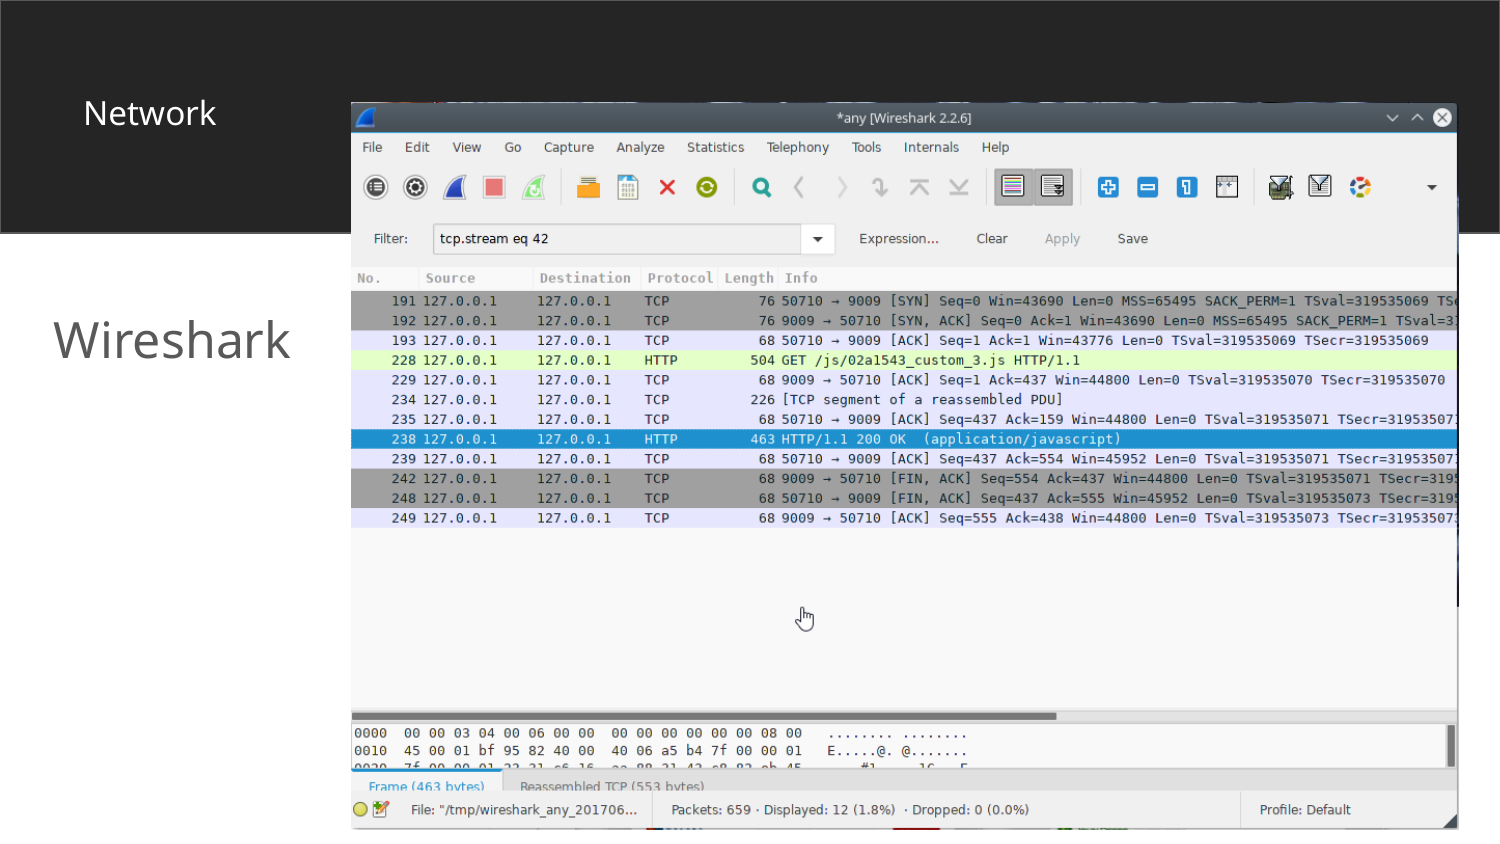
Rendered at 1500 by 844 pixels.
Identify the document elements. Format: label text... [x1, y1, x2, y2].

text_box [0, 0, 1500, 234]
list Wireshark [38, 293, 351, 455]
title Network [68, 56, 1307, 185]
picture [351, 102, 1459, 830]
